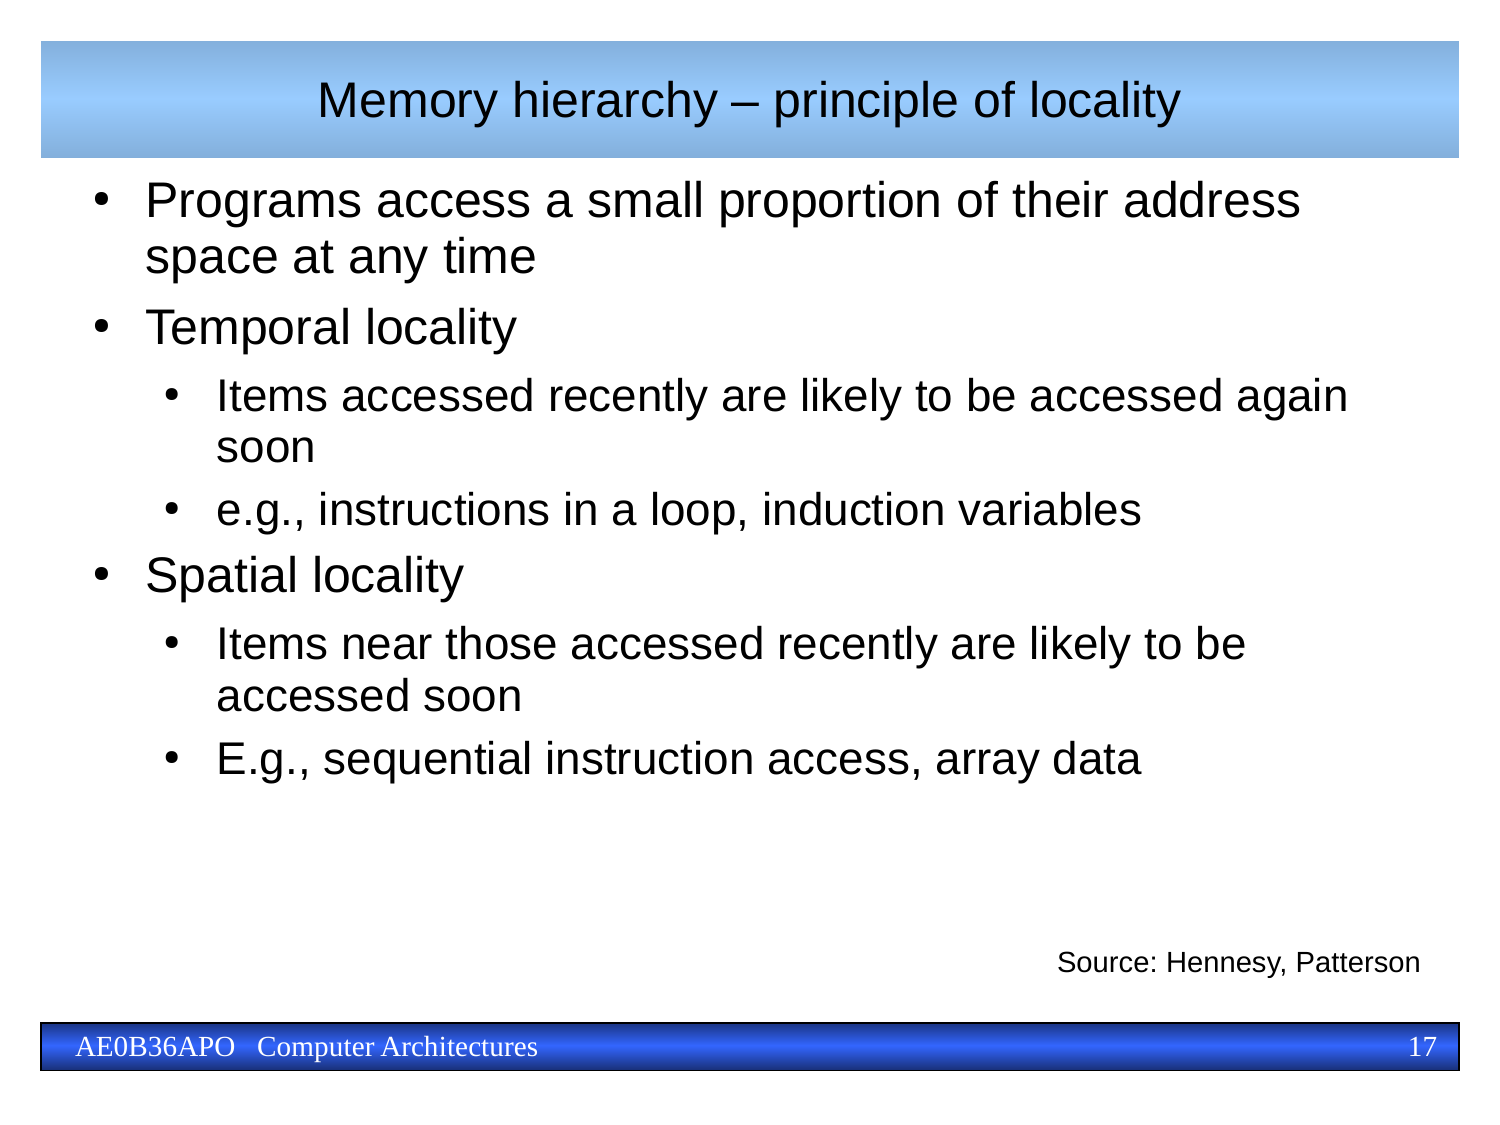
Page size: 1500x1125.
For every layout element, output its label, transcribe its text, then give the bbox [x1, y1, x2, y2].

text_box Source: Hennesy, Patterson [1040, 937, 1450, 1013]
title Memory hierarchy – principle of locality [41, 41, 1459, 158]
list Programs access a small proportion of their address space at any time Temporal locality Items accessed recently are likely to be accessed again soon e.g., instructions in a loop, induction variables Spatial locality Items near those accessed recently are likely to be accessed soon E.g., sequential instruction access, array data [75, 172, 1426, 916]
